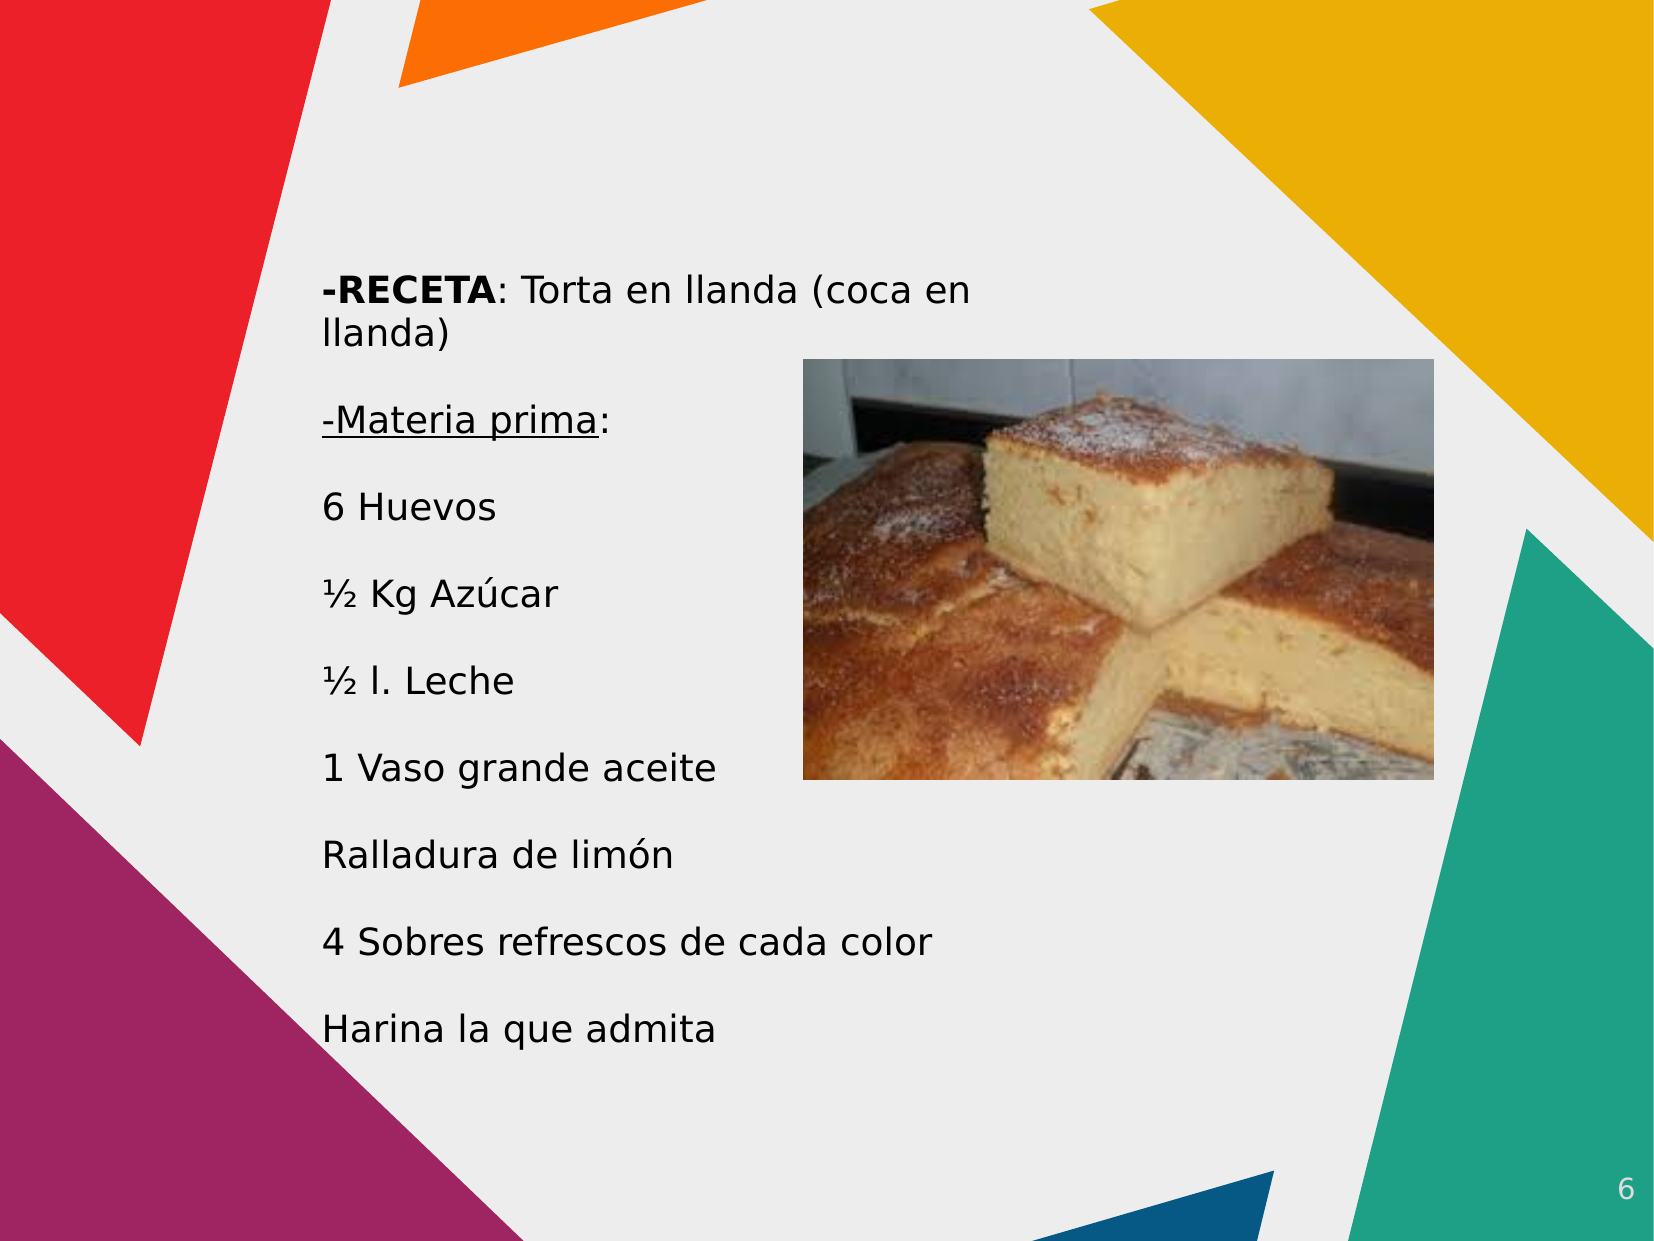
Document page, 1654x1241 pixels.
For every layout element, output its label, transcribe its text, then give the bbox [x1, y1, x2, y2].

text_box -RECETA: Torta en llanda (coca en llanda) -Materia prima: 6 Huevos ½ Kg Azúcar ½ l. Leche 1 Vaso grande aceite Ralladura de limón 4 Sobres refrescos de cada color Harina la que admita [306, 260, 1087, 1060]
picture [803, 359, 1434, 780]
